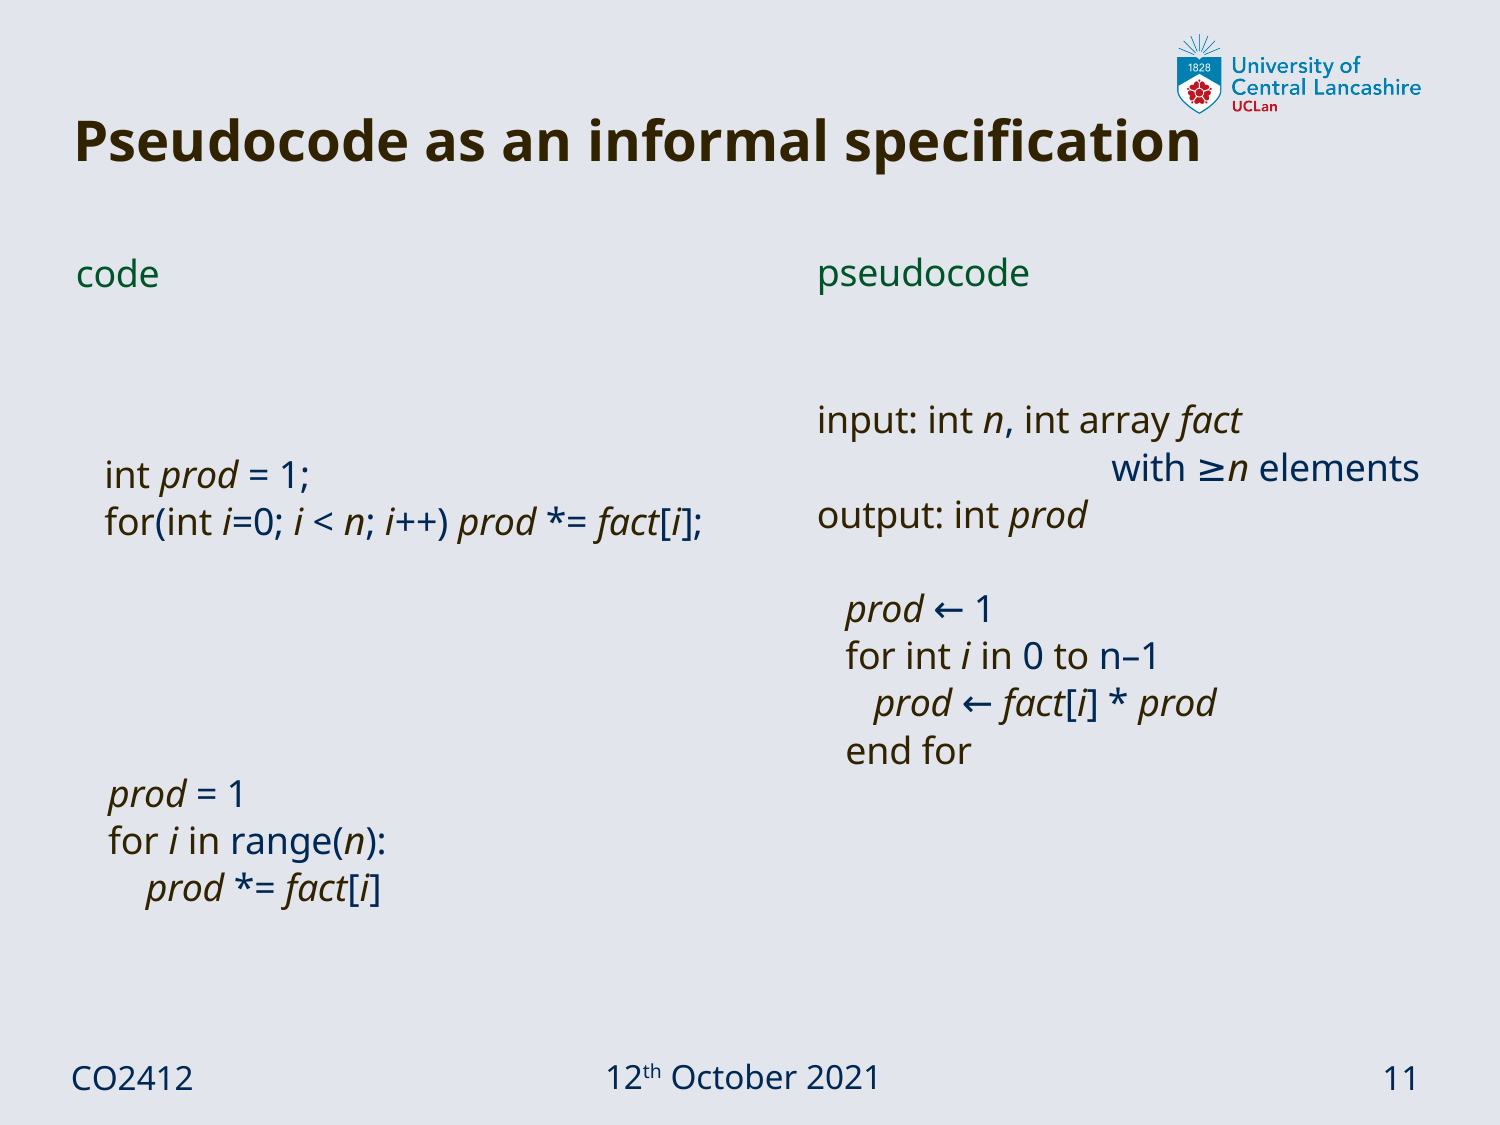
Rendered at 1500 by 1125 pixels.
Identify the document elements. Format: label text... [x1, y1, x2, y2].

text_box pseudocode [799, 241, 1448, 312]
text_box int prod = 1; for(int i=0; i < n; i++) prod *= fact[i]; [58, 348, 780, 660]
text_box code [59, 242, 835, 307]
picture [1177, 34, 1421, 93]
text_box prod = 1 for i in range(n): prod *= fact[i] [53, 714, 560, 964]
title Pseudocode as an informal specification [58, 93, 1475, 186]
text_box input: int n, int array fact with ≥n elements output: int prod prod ← 1 for int i in 0 to n–1 prod ← fact[i] * prod end for [799, 341, 1448, 874]
